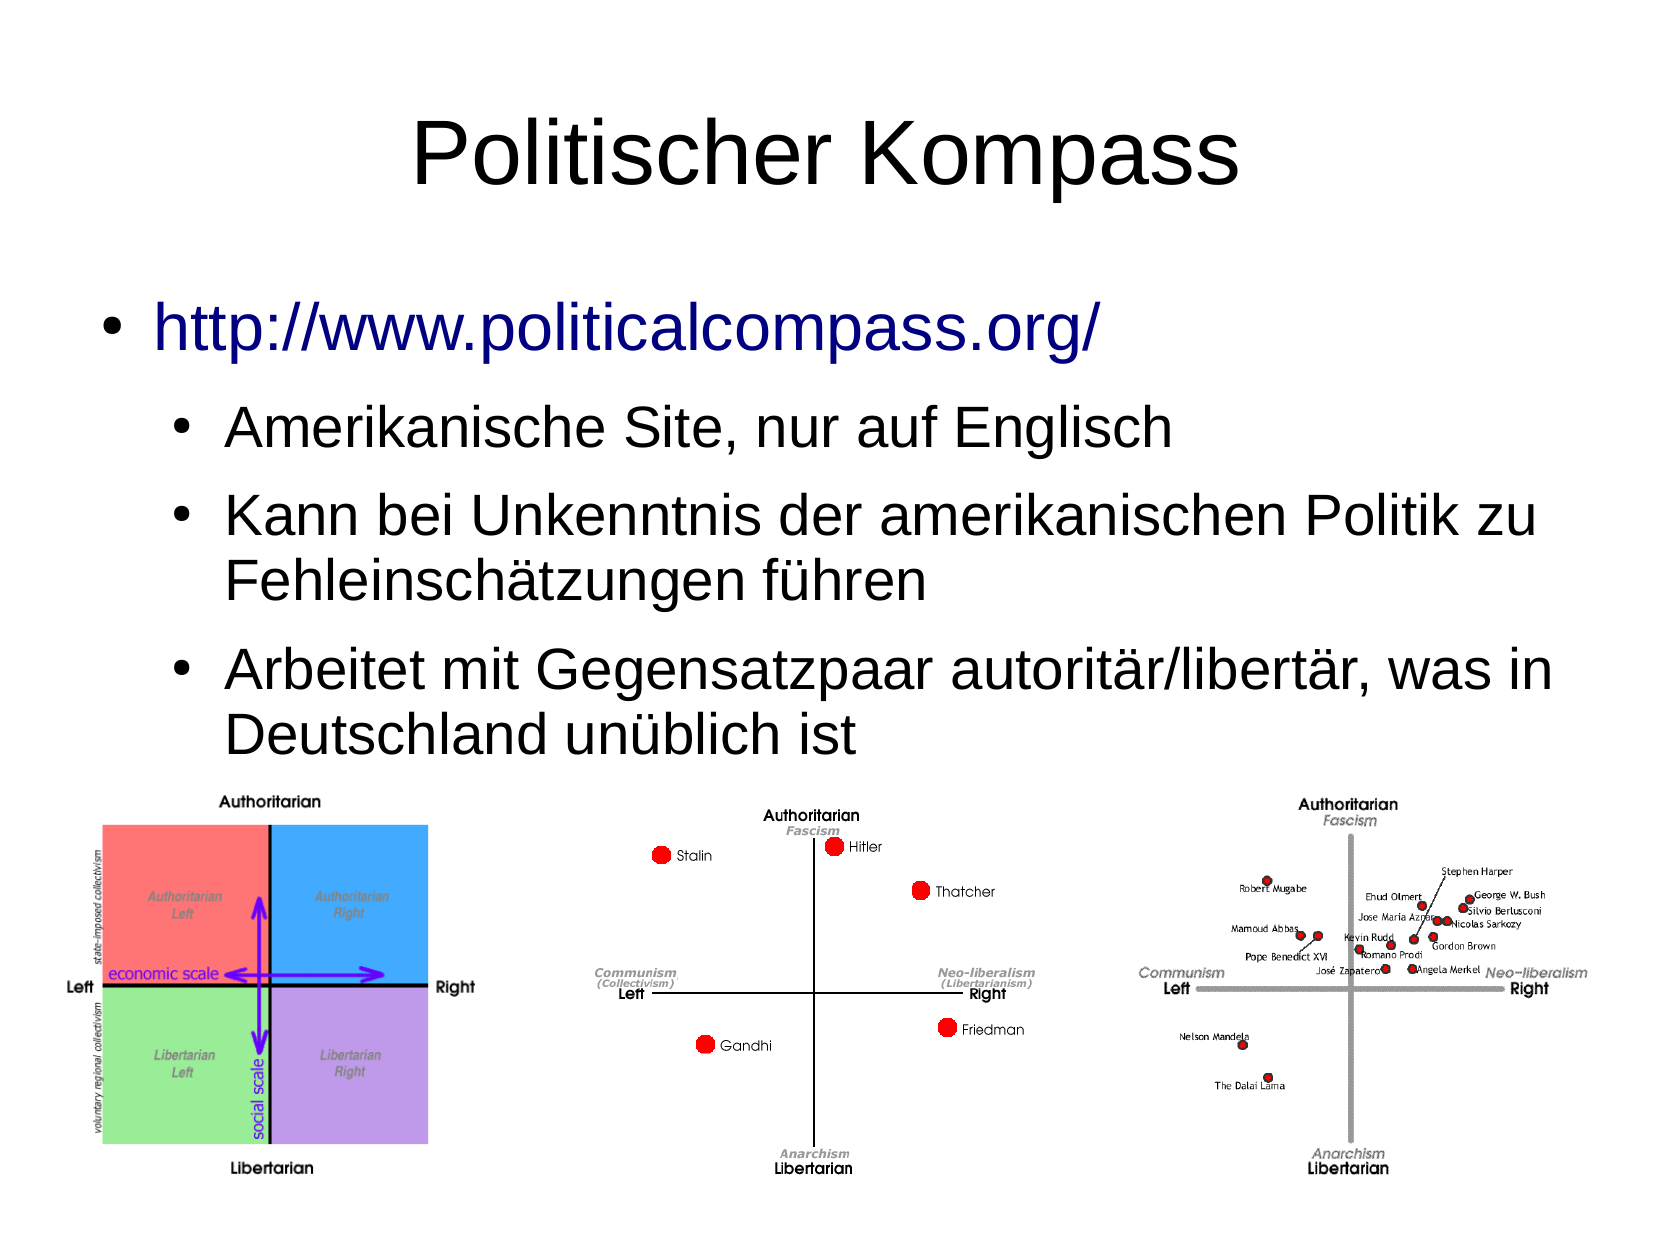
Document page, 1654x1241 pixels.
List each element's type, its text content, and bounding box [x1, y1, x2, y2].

title Politischer Kompass [82, 49, 1571, 257]
list http://www.politicalcompass.org/ Amerikanische Site, nur auf Englisch Kann bei Unkenntnis der amerikanischen Politik zu Fehleinschätzungen führen Arbeitet mit Gegensatzpaar autoritär/libertär, was in Deutschland unüblich ist [82, 290, 1571, 1109]
picture [59, 788, 479, 1182]
picture [585, 797, 1044, 1182]
picture [1133, 791, 1592, 1182]
